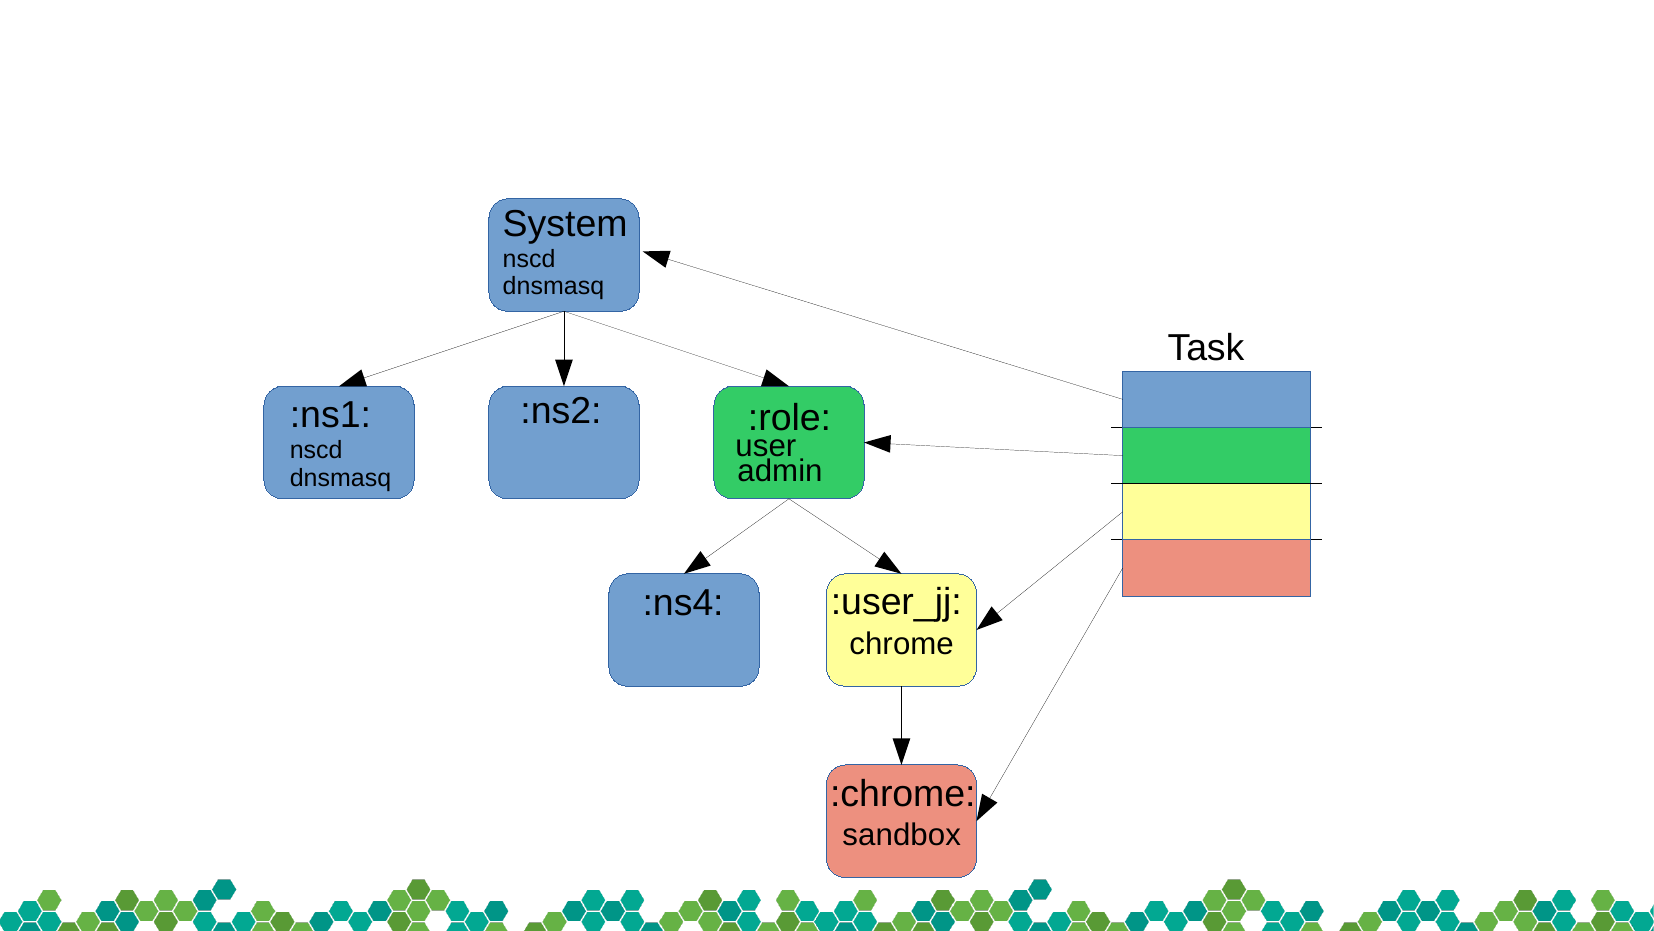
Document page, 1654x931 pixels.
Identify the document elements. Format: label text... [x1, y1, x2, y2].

text_box [1122, 484, 1311, 597]
text_box :ns2: [505, 382, 617, 440]
text_box [497, 308, 631, 312]
text_box [713, 386, 865, 499]
text_box :chrome: [815, 764, 991, 822]
text_box [407, 390, 415, 495]
text_box [1122, 371, 1311, 483]
text_box [488, 386, 640, 499]
text_box chrome [834, 618, 969, 669]
text_box [826, 822, 977, 878]
text_box user [720, 420, 812, 470]
text_box [608, 573, 760, 687]
text_box System nscd dnsmasq [488, 195, 643, 308]
text_box :user_jj: [816, 573, 977, 630]
text_box Task [1152, 318, 1260, 376]
text_box :role: [733, 389, 846, 447]
picture [0, 871, 1654, 931]
text_box :ns4: [627, 573, 739, 631]
text_box :chrome: [977, 810, 991, 822]
text_box [263, 388, 275, 497]
text_box :ns1: nscd dnsmasq [275, 385, 407, 499]
text_box [826, 630, 977, 687]
text_box admin [722, 445, 838, 495]
text_box sandbox [827, 809, 977, 860]
